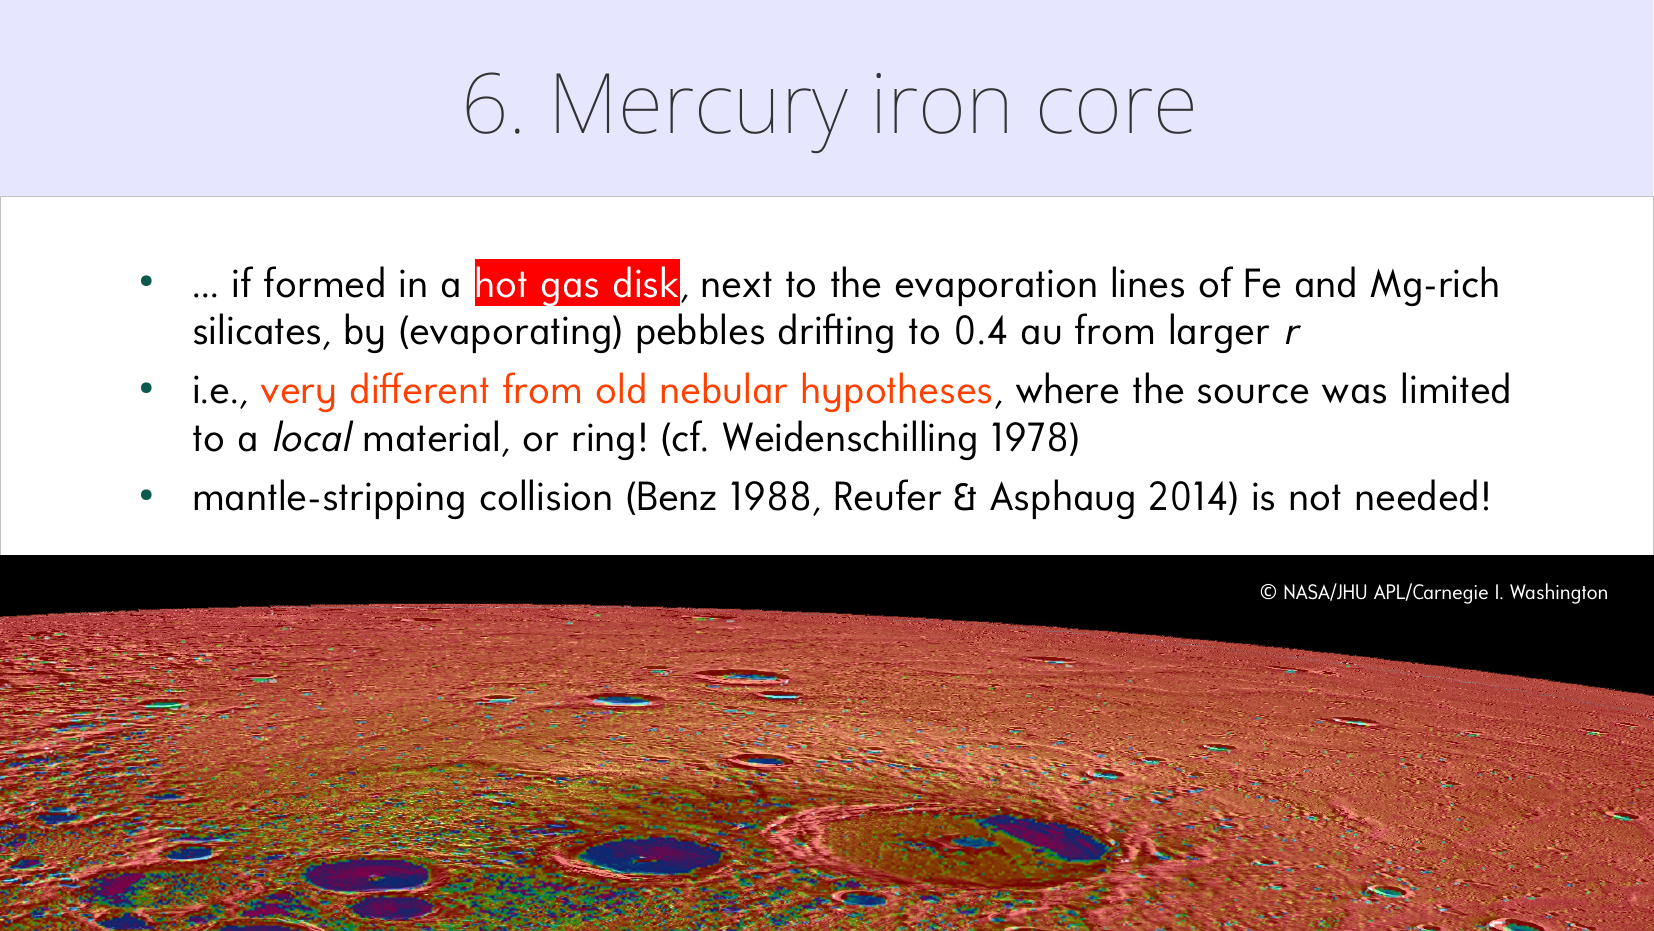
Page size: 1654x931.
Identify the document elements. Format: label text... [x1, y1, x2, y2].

picture [0, 555, 1654, 931]
title 6. Mercury iron core [124, 23, 1537, 179]
list ... if formed in a hot gas disk, next to the evaporation lines of Fe and Mg-rich silicates, by (evaporating) pebbles drifting to 0.4 au from larger r i.e., very different from old nebular hypotheses, where the source was limited to a local material, or ring! (cf. Weidenschilling 1978) mantle-stripping collision (Benz 1988, Reufer & Asphaug 2014) is not needed! [121, 258, 1534, 541]
text_box © NASA/JHU APL/Carnegie I. Washington [1245, 570, 1627, 610]
